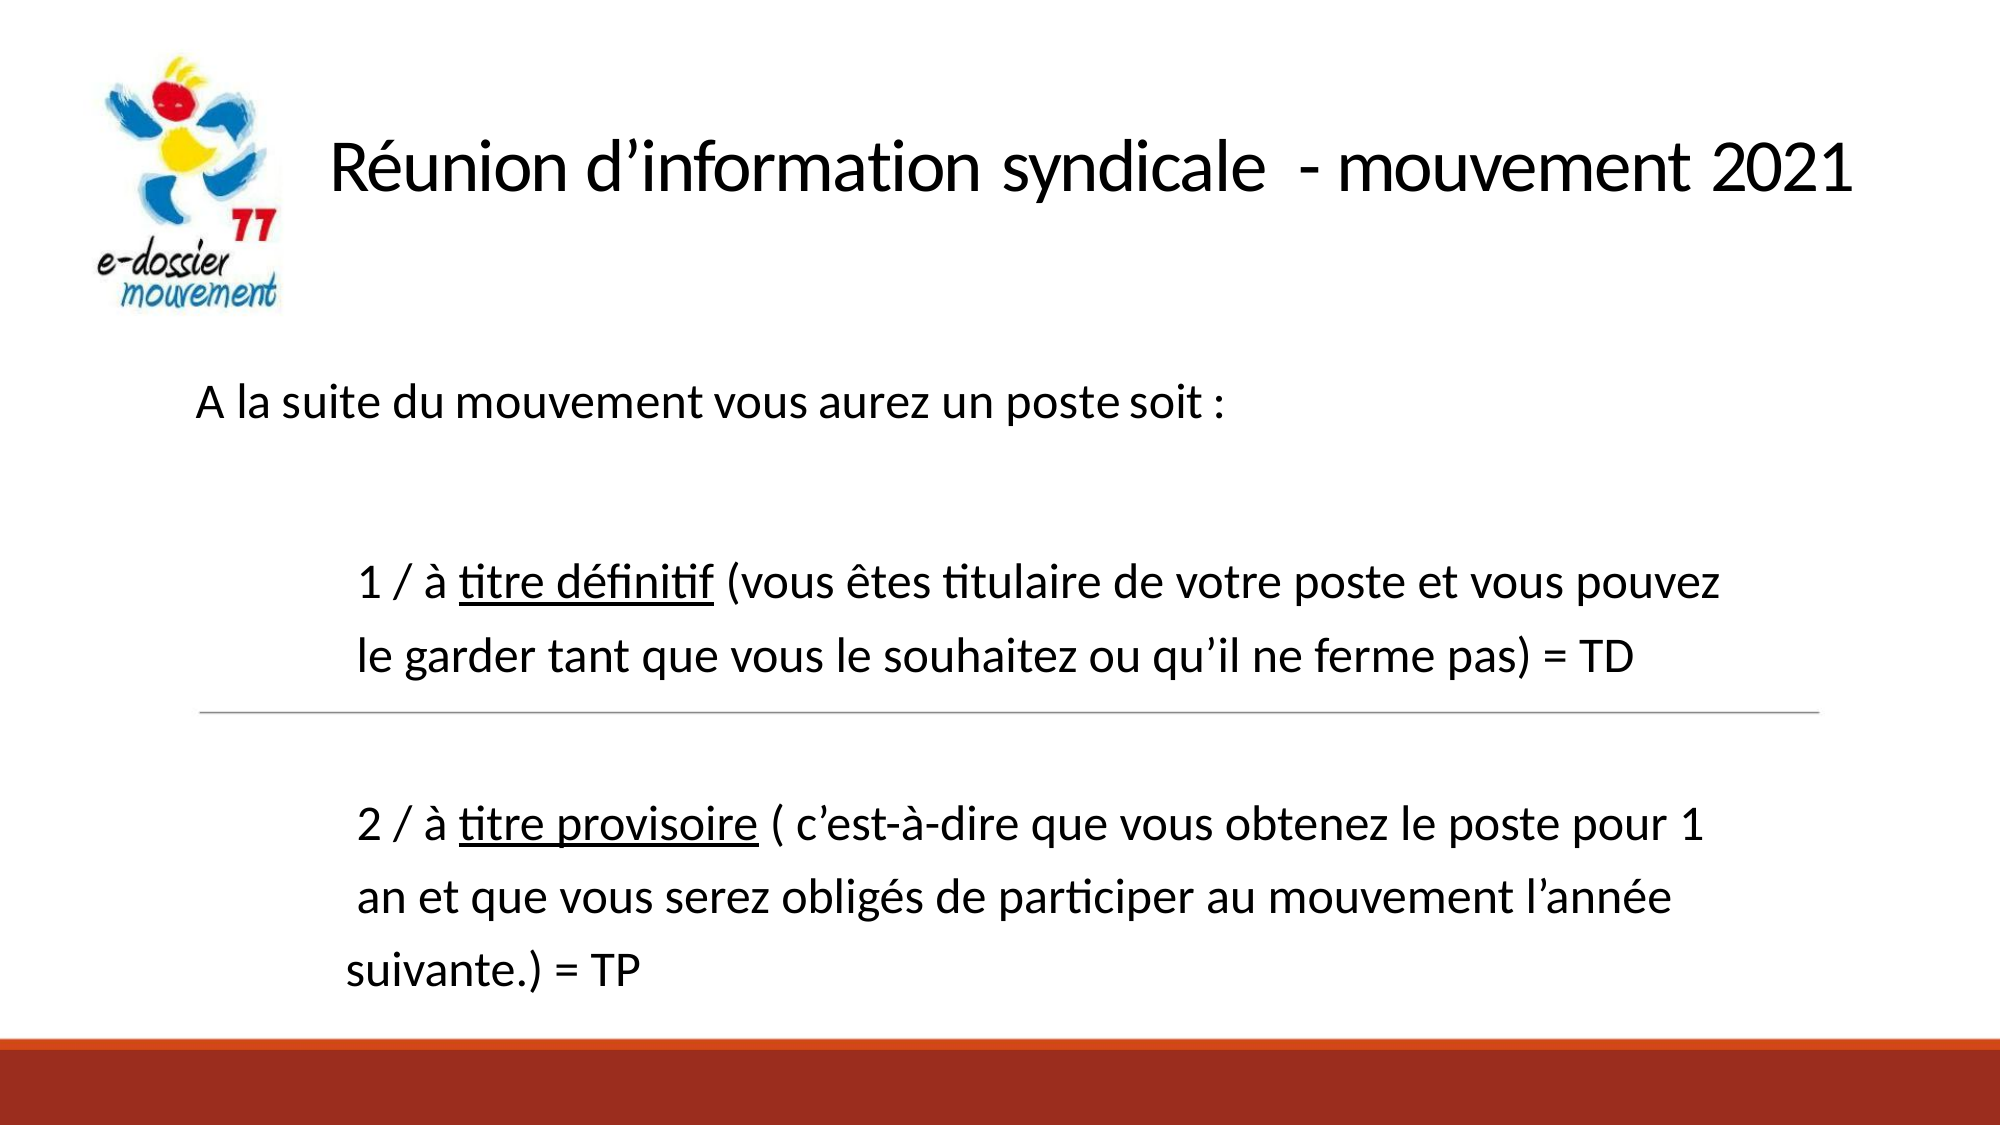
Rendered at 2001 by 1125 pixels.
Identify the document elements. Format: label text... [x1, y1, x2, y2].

text_box [0, 0, 2000, 1125]
text_box u [1431, 96, 1469, 207]
text_box s [281, 355, 301, 430]
text_box R [341, 148, 358, 166]
text_box m [1336, 96, 1394, 207]
text_box i [477, 96, 493, 207]
text_box t [1667, 96, 1709, 207]
text_box n [943, 96, 1001, 207]
text_box e [1095, 355, 1128, 430]
text_box e [1500, 96, 1536, 207]
text_box A [195, 355, 236, 430]
text_box l [1214, 96, 1230, 207]
text_box ’ [623, 96, 640, 207]
text_box u [521, 355, 548, 430]
text_box 1 [1817, 96, 1881, 207]
text_box o [495, 355, 521, 430]
text_box a [832, 96, 867, 207]
text_box 1 / à titre définitif (vous êtes titulaire de votre poste et vous pouvez le garder tant que vous le souhaitez ou qu’il ne ferme pas) = TD [345, 535, 1728, 683]
text_box m [775, 96, 832, 207]
text_box s [1058, 355, 1078, 430]
text_box é [366, 96, 402, 207]
text_box i [640, 96, 656, 207]
text_box d [585, 96, 623, 207]
text_box n [440, 96, 477, 207]
text_box o [1031, 355, 1058, 430]
text_box o [1148, 355, 1175, 430]
text_box e [570, 355, 595, 430]
text_box r [749, 96, 775, 207]
text_box - [1298, 96, 1336, 207]
text_box f [705, 145, 712, 156]
text_box o [915, 160, 936, 186]
text_box u [841, 355, 868, 430]
text_box n [968, 355, 1005, 430]
text_box f [693, 96, 712, 207]
text_box c [1159, 160, 1180, 187]
text_box e [1230, 96, 1293, 207]
text_box a [247, 355, 281, 430]
text_box p [1005, 355, 1031, 430]
text_box t [687, 355, 713, 430]
text_box 2 / à titre provisoire ( c’est-à-dire que vous obtenez le poste pour 1 an et que vous serez obligés de participer au mouvement l’année suivante.) = TP [345, 776, 1725, 997]
text_box y [1028, 96, 1059, 207]
text_box o [1394, 96, 1431, 207]
text_box m [454, 355, 495, 430]
text_box R [329, 96, 366, 207]
text_box e [885, 355, 910, 430]
text_box u [418, 355, 454, 430]
text_box u [402, 96, 440, 207]
text_box t [339, 355, 356, 430]
text_box n [1059, 96, 1097, 207]
text_box 0 [1753, 148, 1775, 186]
text_box s [1128, 355, 1148, 430]
text_box u [941, 355, 968, 430]
text_box v [1469, 96, 1500, 207]
text_box o [721, 160, 742, 186]
text_box v [713, 355, 735, 430]
text_box i [1134, 96, 1150, 207]
text_box m [595, 355, 635, 430]
text_box m [1536, 96, 1594, 207]
text_box a [1180, 96, 1214, 207]
text_box t [867, 96, 890, 207]
text_box u [301, 355, 328, 430]
text_box r [868, 355, 885, 430]
text_box u [762, 355, 788, 430]
text_box s [1001, 96, 1028, 207]
text_box 0 [1745, 96, 1781, 207]
text_box n [1630, 96, 1667, 207]
text_box i [1175, 355, 1186, 430]
text_box 2 [1781, 96, 1817, 207]
text_box A [204, 390, 215, 406]
text_box t [880, 161, 890, 186]
text_box : [1212, 355, 1252, 430]
text_box n [660, 355, 687, 430]
text_box t [1078, 355, 1095, 430]
text_box v [548, 355, 570, 430]
text_box e [635, 355, 660, 430]
text_box o [735, 355, 762, 430]
text_box s [788, 355, 818, 430]
text_box i [328, 355, 339, 430]
text_box 2 [1709, 96, 1745, 207]
text_box d [392, 355, 418, 430]
text_box o [712, 96, 749, 207]
text_box t [1186, 355, 1212, 430]
text_box o [493, 96, 530, 207]
text_box n [656, 96, 693, 207]
text_box e [356, 355, 392, 430]
text_box c [1150, 96, 1180, 207]
text_box d [1097, 96, 1134, 207]
text_box i [890, 96, 906, 207]
text_box l [236, 355, 247, 430]
text_box z [910, 355, 941, 430]
text_box o [502, 160, 523, 186]
text_box n [530, 96, 585, 207]
text_box a [818, 355, 841, 430]
text_box o [906, 96, 943, 207]
text_box e [1594, 96, 1630, 207]
